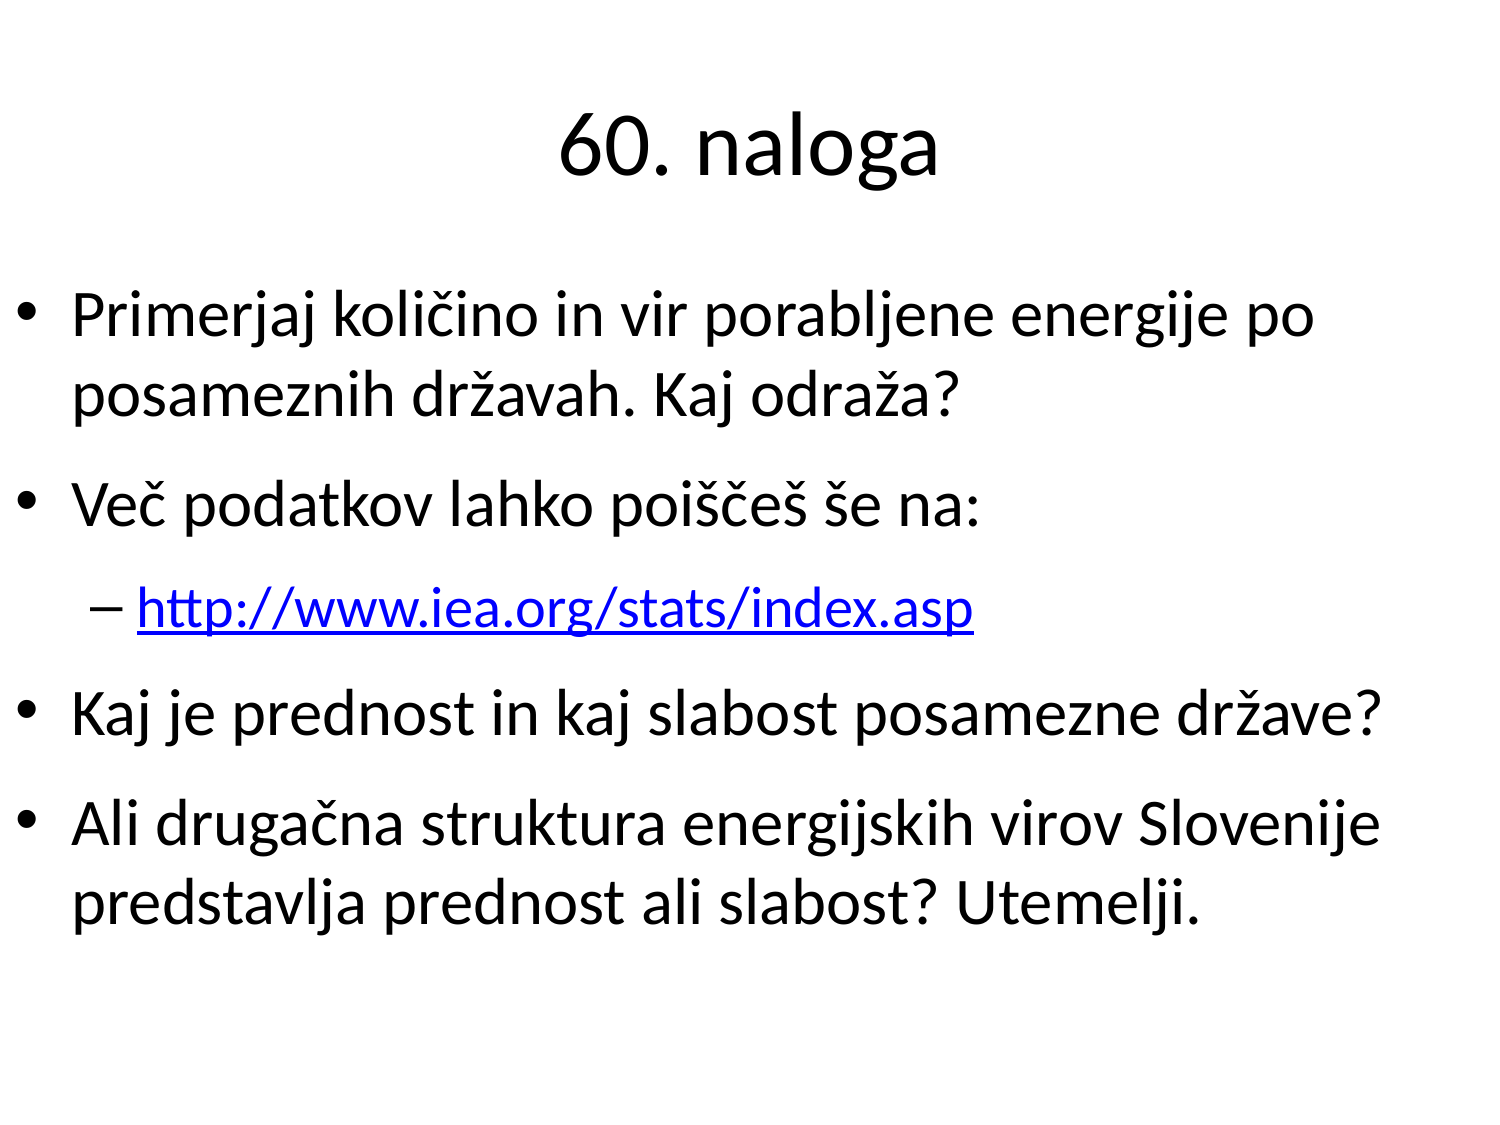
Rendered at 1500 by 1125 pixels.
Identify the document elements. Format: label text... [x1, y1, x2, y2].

list Primerjaj količino in vir porabljene energije po posameznih državah. Kaj odraža? Več podatkov lahko poiščeš še na: http://www.iea.org/stats/index.asp Kaj je prednost in kaj slabost posamezne države? Ali drugačna struktura energijskih virov Slovenije predstavlja prednost ali slabost? Utemelji. [0, 262, 1500, 1005]
title 60. naloga [75, 45, 1425, 233]
